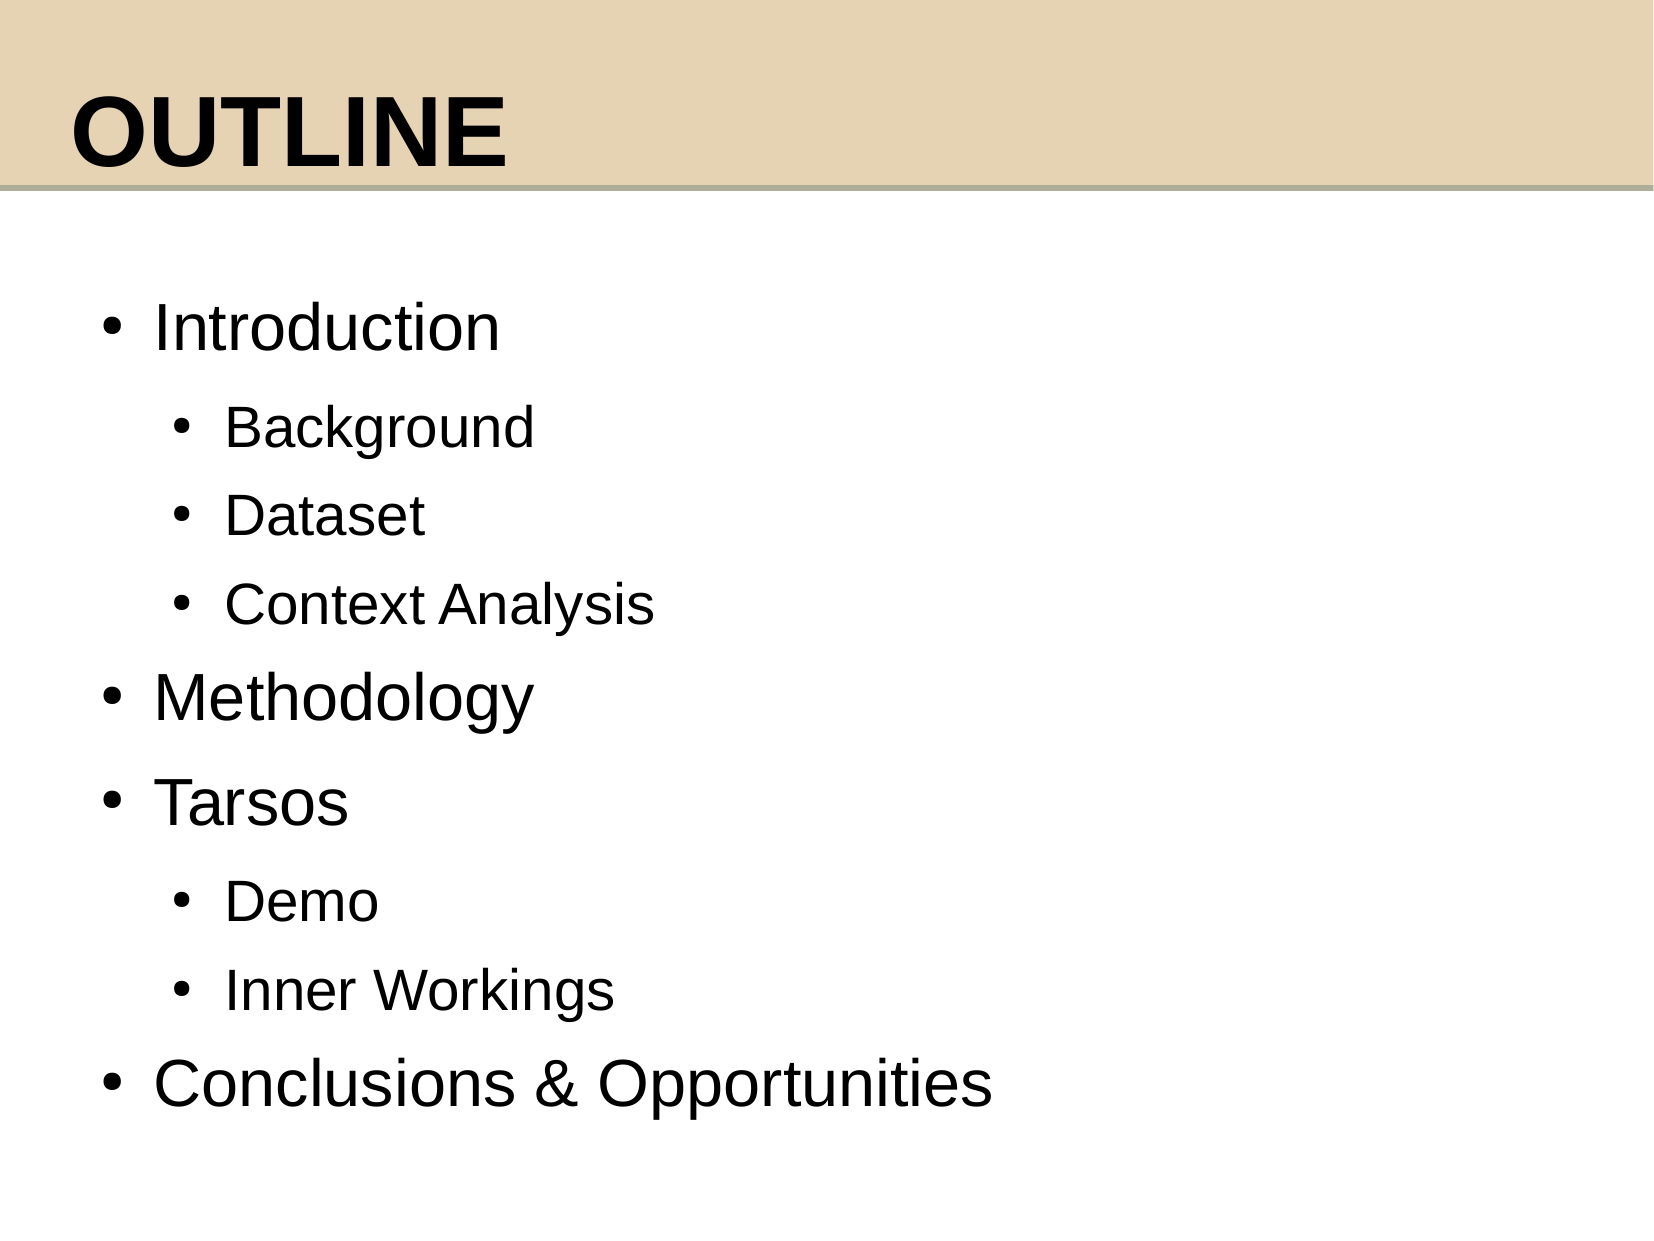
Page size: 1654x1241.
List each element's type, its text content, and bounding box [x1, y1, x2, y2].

title OUTLINE [0, 0, 1654, 188]
list Introduction Background Dataset Context Analysis Methodology Tarsos Demo Inner Workings Conclusions & Opportunities [82, 290, 1571, 1094]
